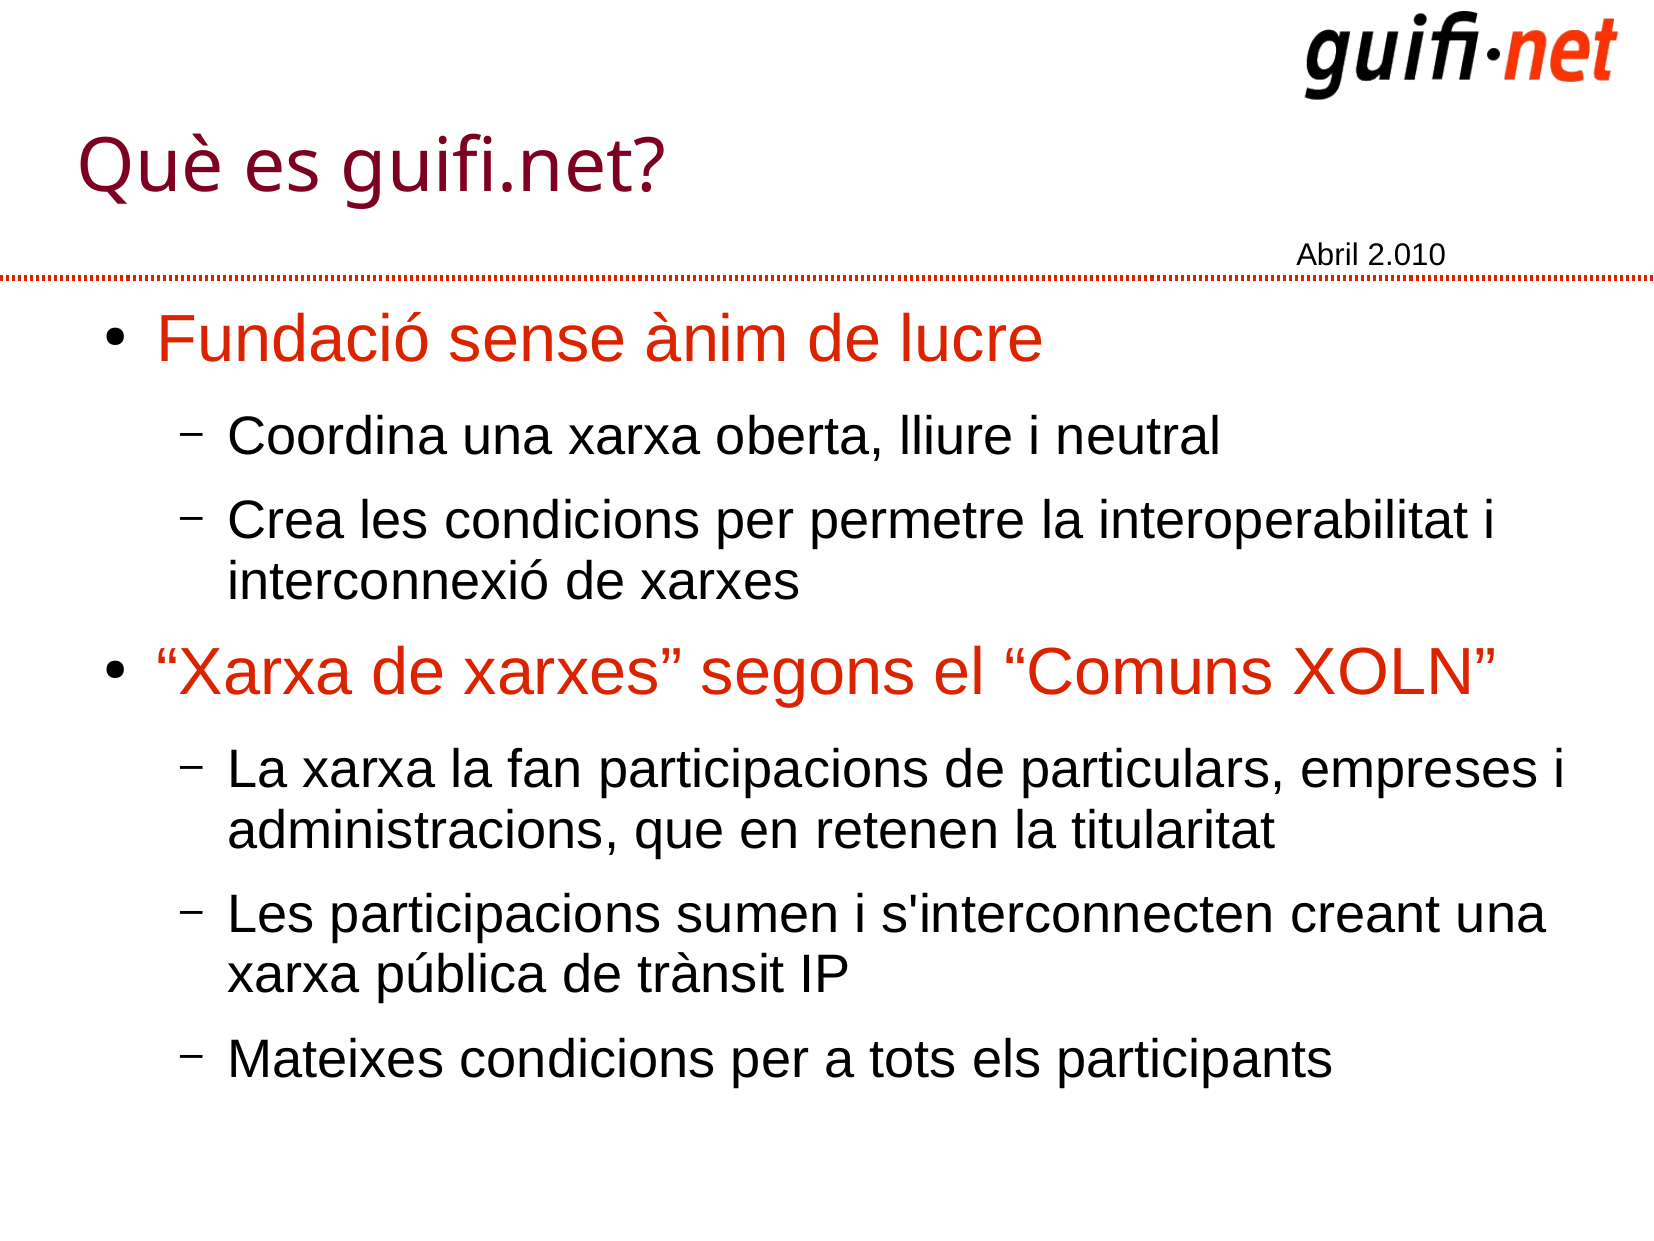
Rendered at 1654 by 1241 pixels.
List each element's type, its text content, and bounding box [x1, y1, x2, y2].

title Què es guifi.net? [76, 59, 1093, 267]
list Fundació sense ànim de lucre Coordina una xarxa oberta, lliure i neutral Crea les condicions per permetre la interoperabilitat i interconnexió de xarxes “Xarxa de xarxes” segons el “Comuns XOLN” La xarxa la fan participacions de particulars, empreses i administracions, que en retenen la titularitat Les participacions sumen i s'interconnecten creant una xarxa pública de trànsit IP Mateixes condicions per a tots els participants [82, 301, 1571, 1105]
picture [1299, 11, 1625, 101]
